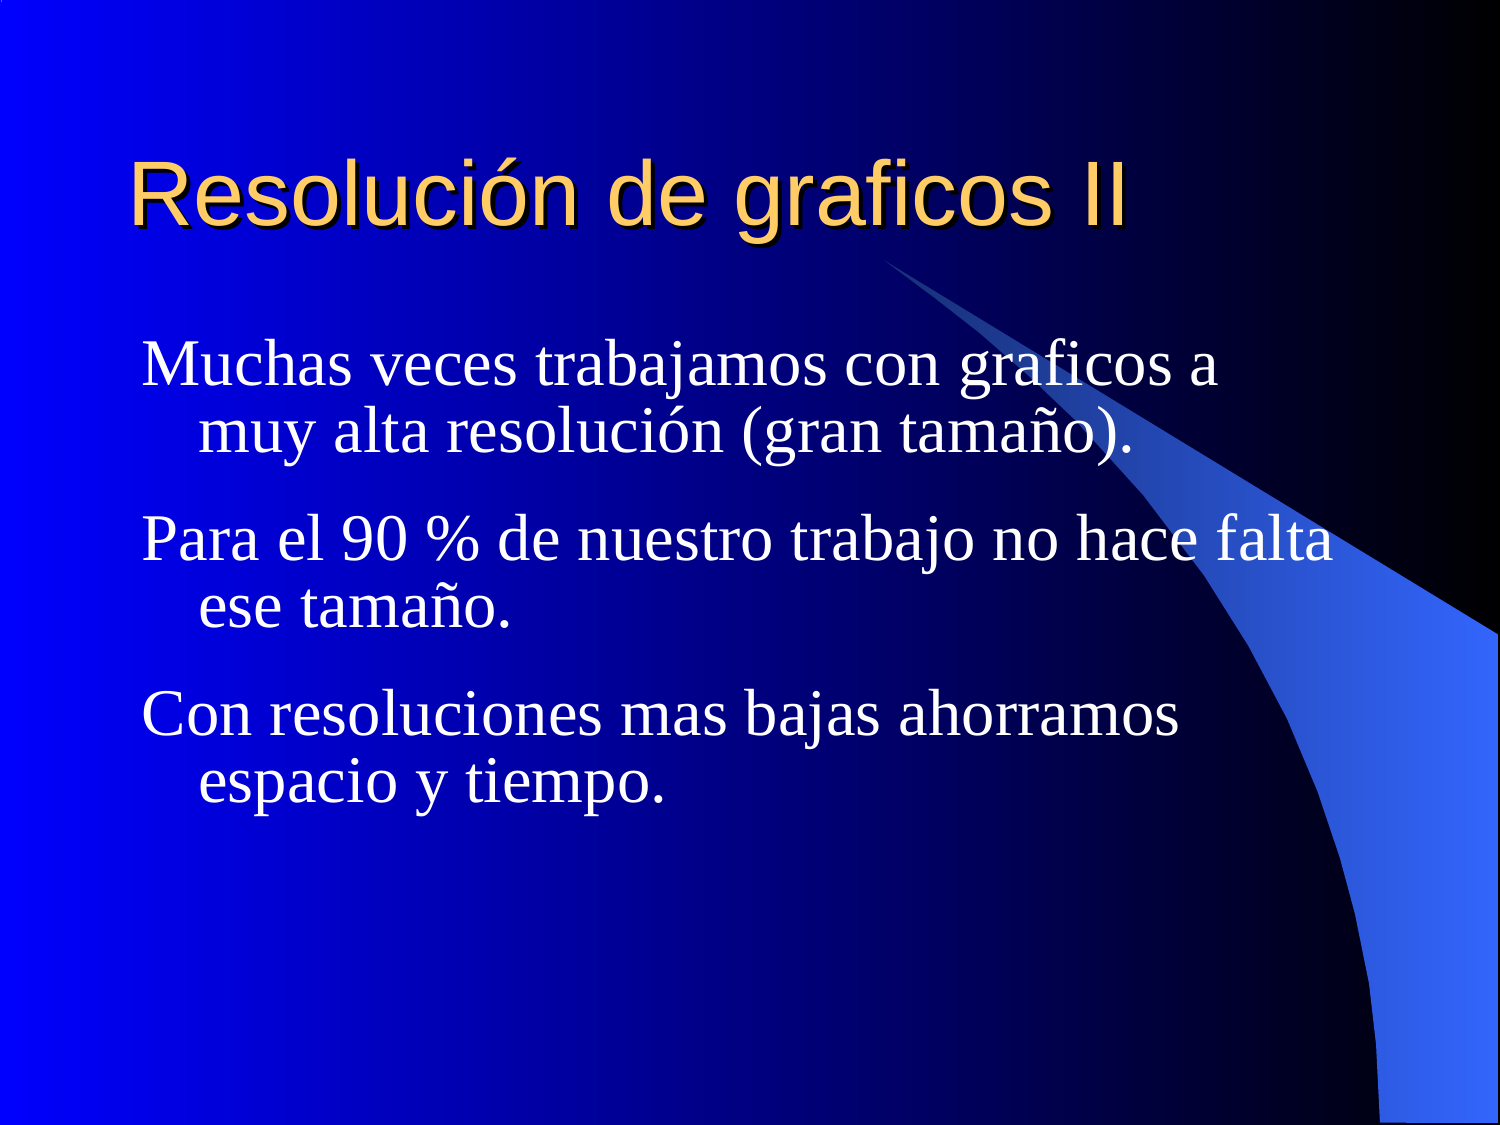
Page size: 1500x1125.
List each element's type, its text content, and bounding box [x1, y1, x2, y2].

list Muchas veces trabajamos con graficos a muy alta resolución (gran tamaño). Para el 90 % de nuestro trabajo no hace falta ese tamaño. Con resoluciones mas bajas ahorramos espacio y tiempo. [111, 324, 1387, 1001]
title Resolución de graficos II [111, 99, 1438, 288]
